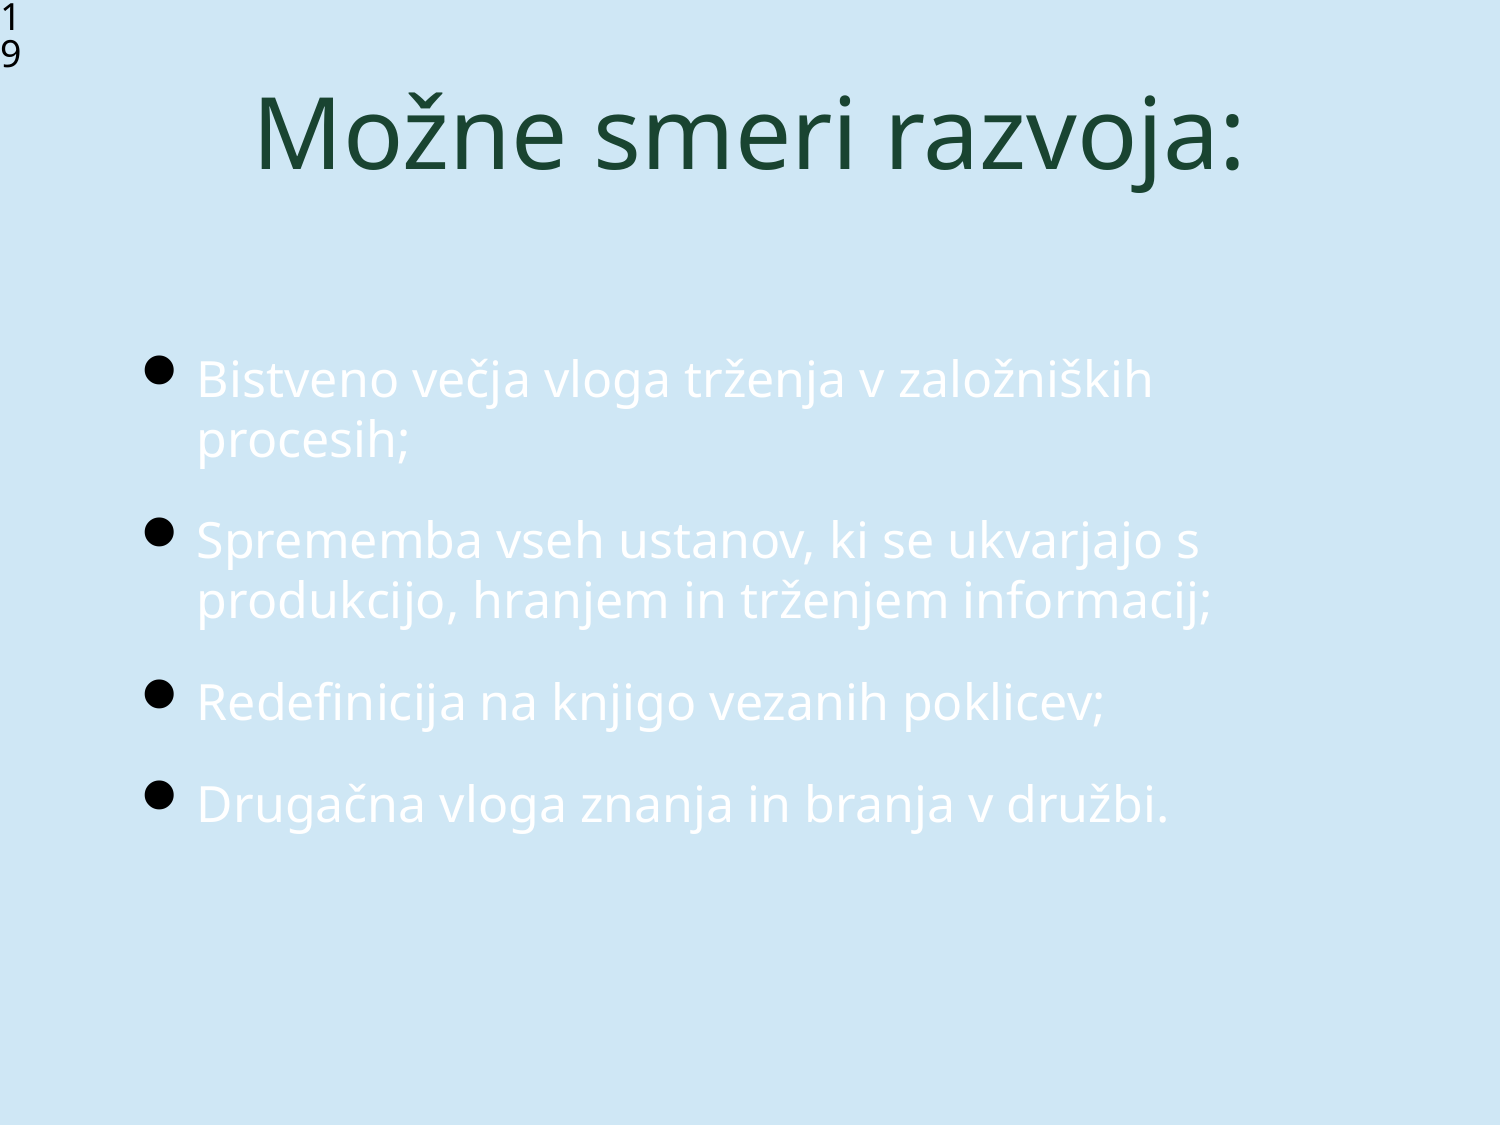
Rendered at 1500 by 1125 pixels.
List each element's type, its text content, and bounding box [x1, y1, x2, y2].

list Bistveno večja vloga trženja v založniških procesih; Sprememba vseh ustanov, ki se ukvarjajo s produkcijo, hranjem in trženjem informacij; Redefinicija na knjigo vezanih poklicev; Drugačna vloga znanja in branja v družbi. [125, 339, 1375, 1026]
title Možne smeri razvoja: [125, 12, 1375, 246]
